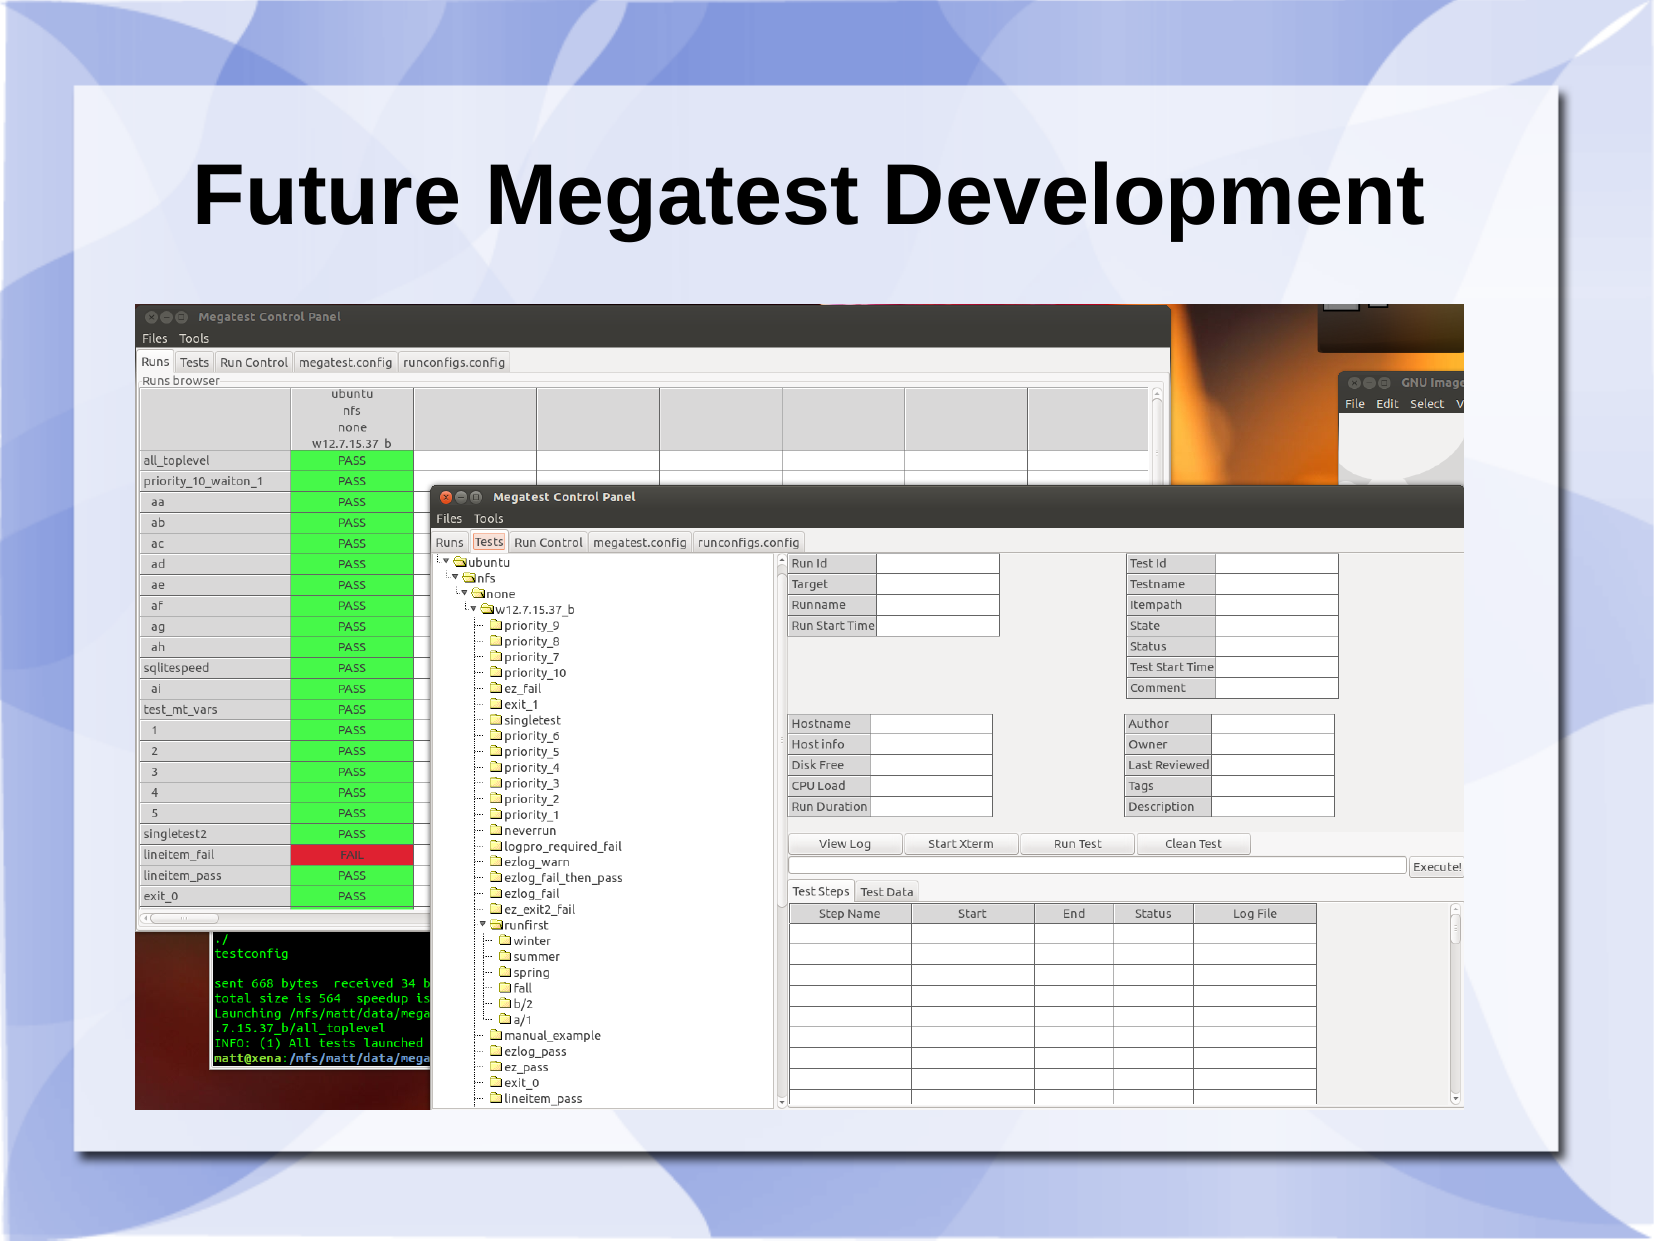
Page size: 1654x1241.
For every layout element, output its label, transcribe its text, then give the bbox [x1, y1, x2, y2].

picture [0, 0, 1654, 1241]
title Future Megatest Development [82, 90, 1536, 298]
